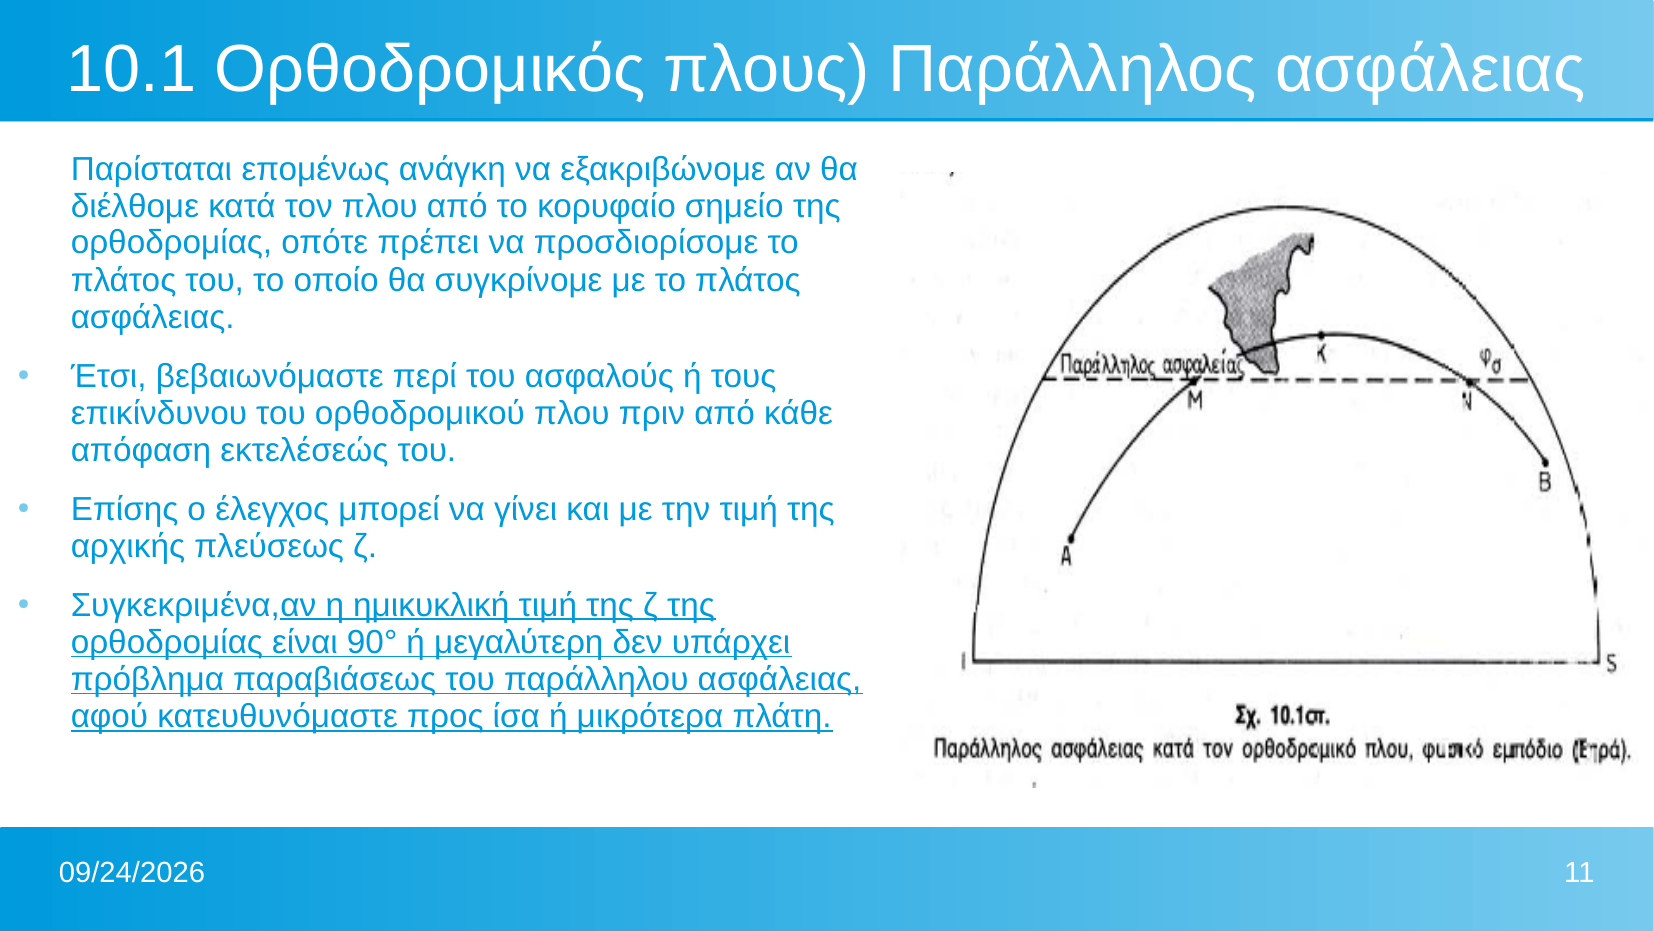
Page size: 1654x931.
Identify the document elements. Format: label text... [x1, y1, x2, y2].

title 10.1 Ορθοδρομικός πλους) Παράλληλος ασφάλειας [59, 29, 1595, 108]
list Παρίσταται επομένως ανάγκη να εξακριβώνομε αν θα διέλθομε κατά τον πλου από το κορυφαίο σημείο της ορθοδρομίας, οπότε πρέπει να προσδιορίσομε το πλάτος του, το οποίο θα συγκρίνομε με το πλάτος ασφάλειας. Έτσι, βεβαιωνόμαστε περί του ασφαλούς ή τους επικίνδυνου του ορθοδρομικού πλου πριν από κάθε απόφαση εκτελέσεώς του. Επίσης ο έλεγχος μπορεί να γίνει και με την τιμή της αρχικής πλεύσεως ζ. Συγκεκριμένα,αν η ημικυκλική τιμή της ζ της ορθοδρομίας είναι 90° ή μεγαλύτερη δεν υπάρχει πρόβλημα παραβιάσεως του παράλληλου ασφάλειας, αφού κατευθυνόμαστε προς ίσα ή μικρότερα πλάτη. [0, 150, 901, 788]
picture [900, 172, 1651, 788]
